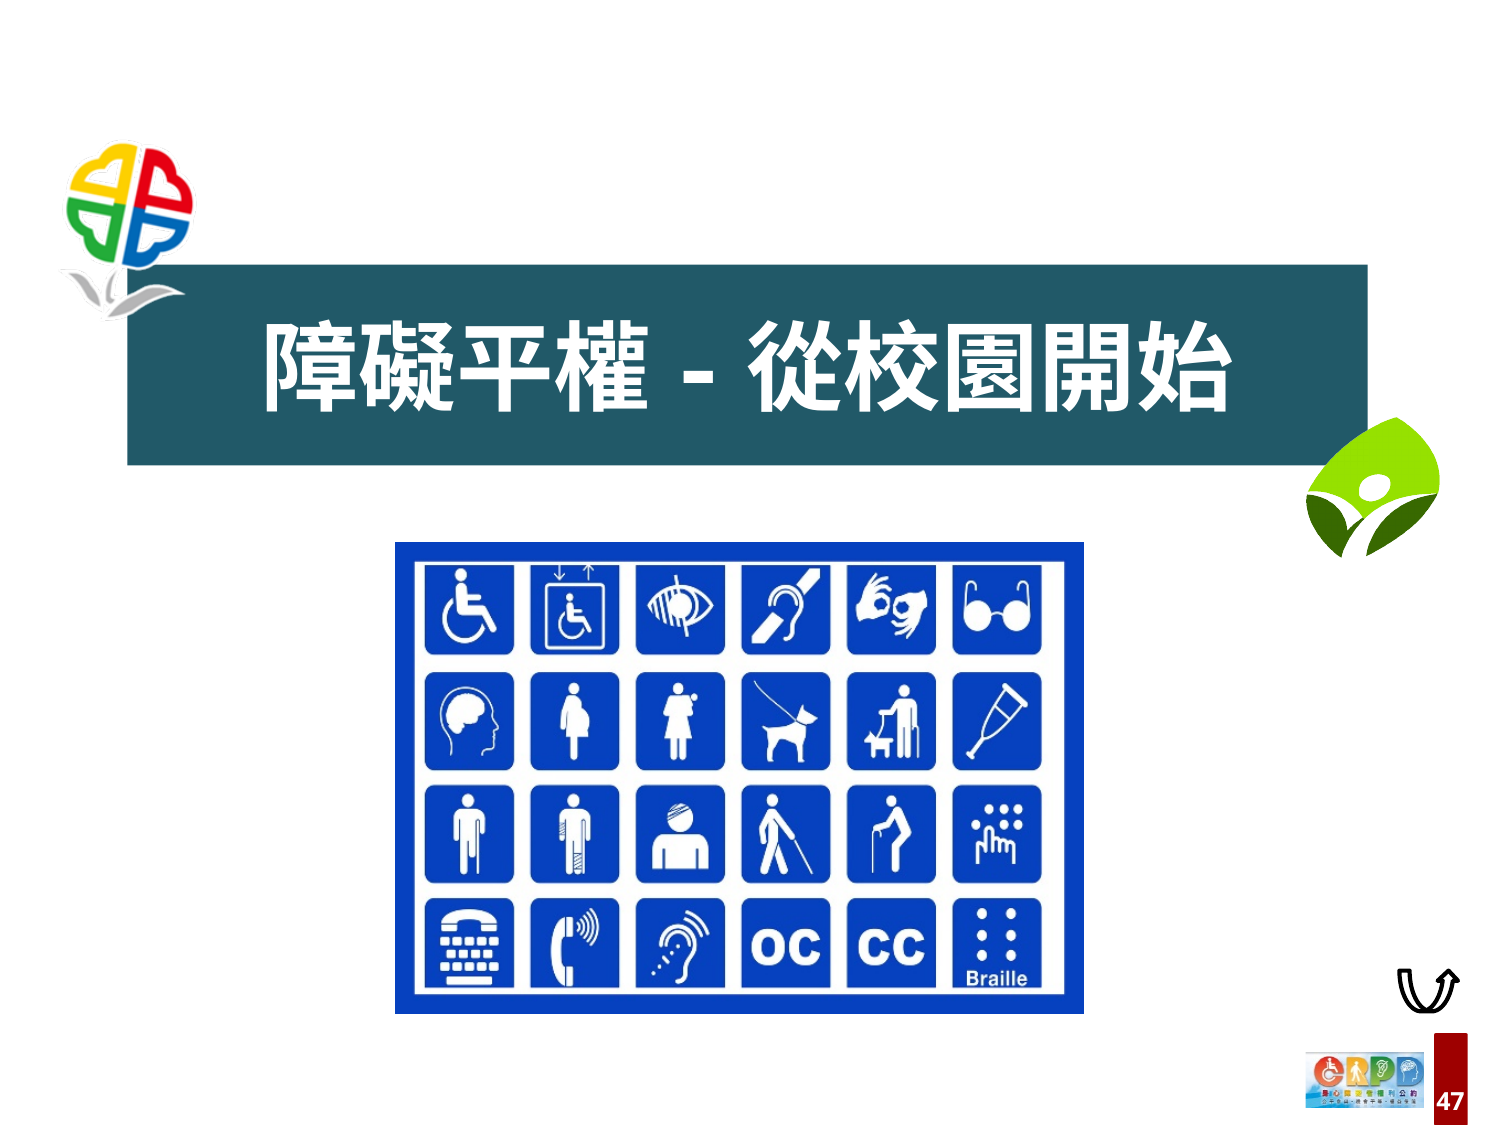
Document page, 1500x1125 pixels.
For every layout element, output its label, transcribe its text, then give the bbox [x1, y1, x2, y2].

picture [1306, 417, 1440, 558]
picture [56, 137, 199, 323]
text_box 47 [1416, 1076, 1485, 1125]
text_box 障礙平權-從校園開始 [127, 264, 1368, 466]
picture [395, 542, 1084, 1014]
